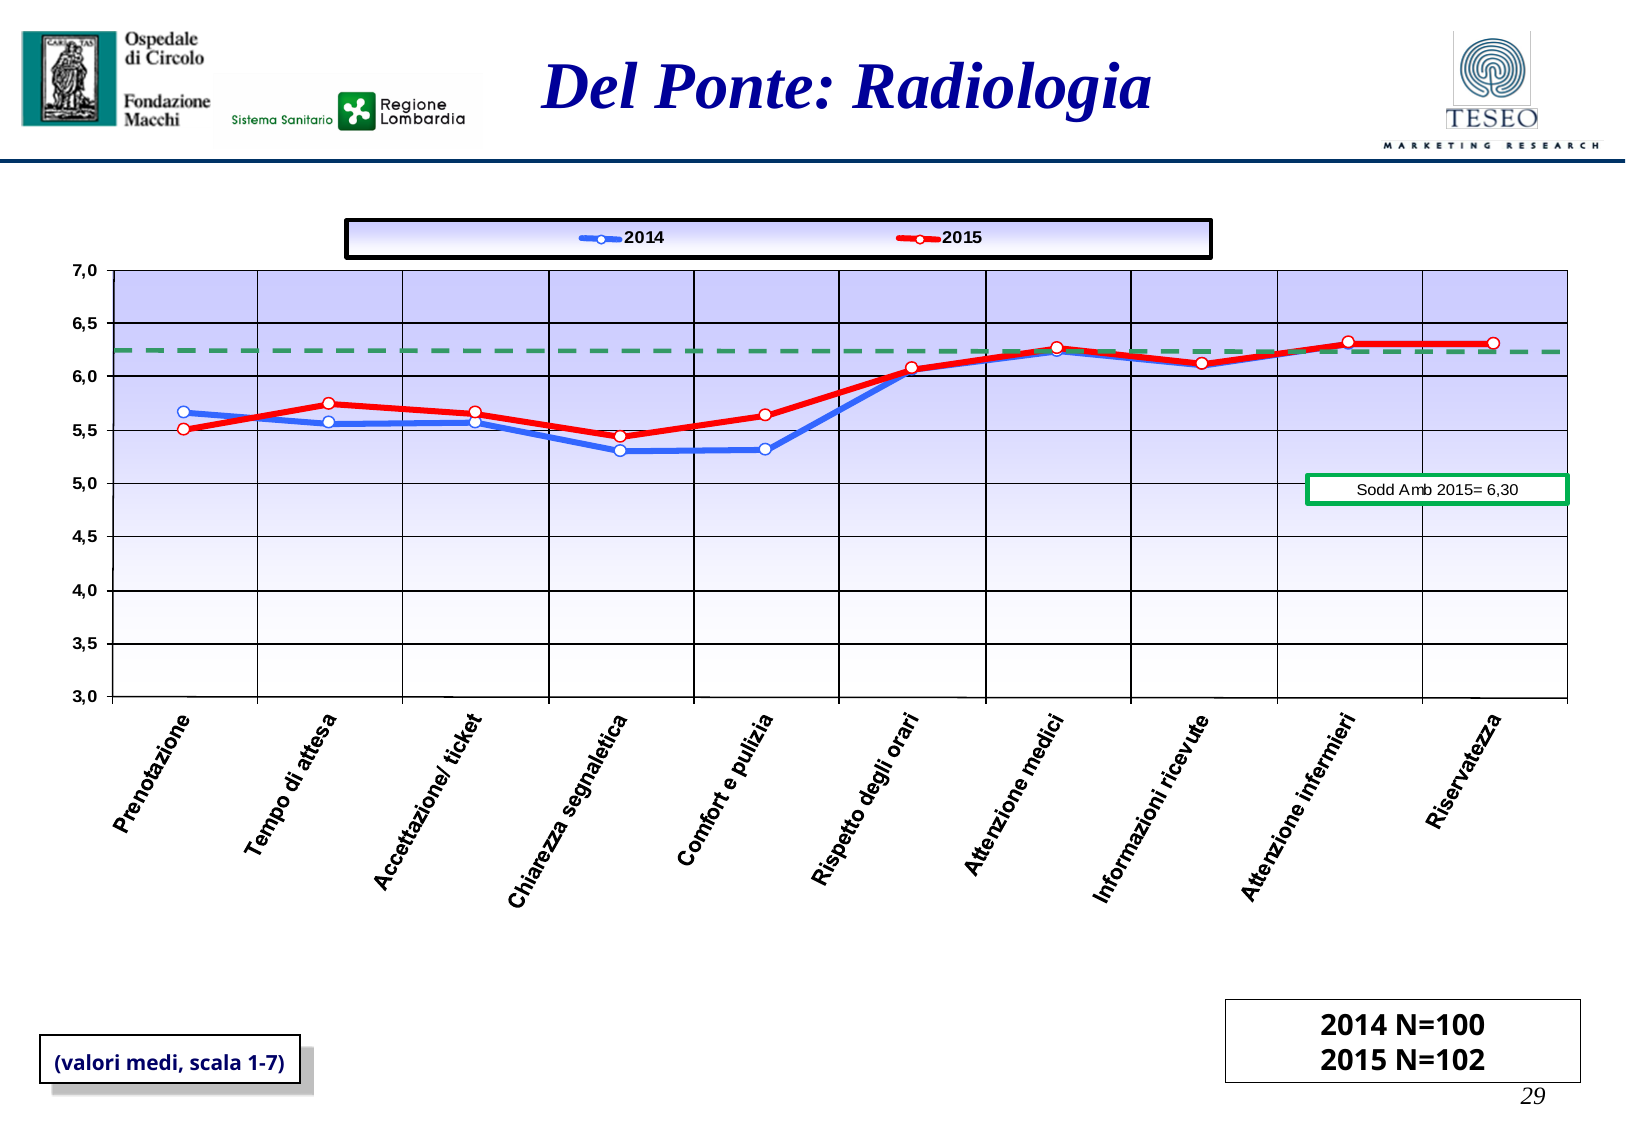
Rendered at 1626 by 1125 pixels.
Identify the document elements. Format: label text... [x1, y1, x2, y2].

text_box Del Ponte: Radiologia [304, 18, 1392, 144]
picture [0, 208, 1581, 1083]
text_box (valori medi, scala 1-7) [39, 1034, 300, 1083]
picture [1381, 31, 1604, 149]
picture [21, 31, 483, 149]
text_box 2014 N=100 2015 N=102 [1225, 999, 1581, 1083]
